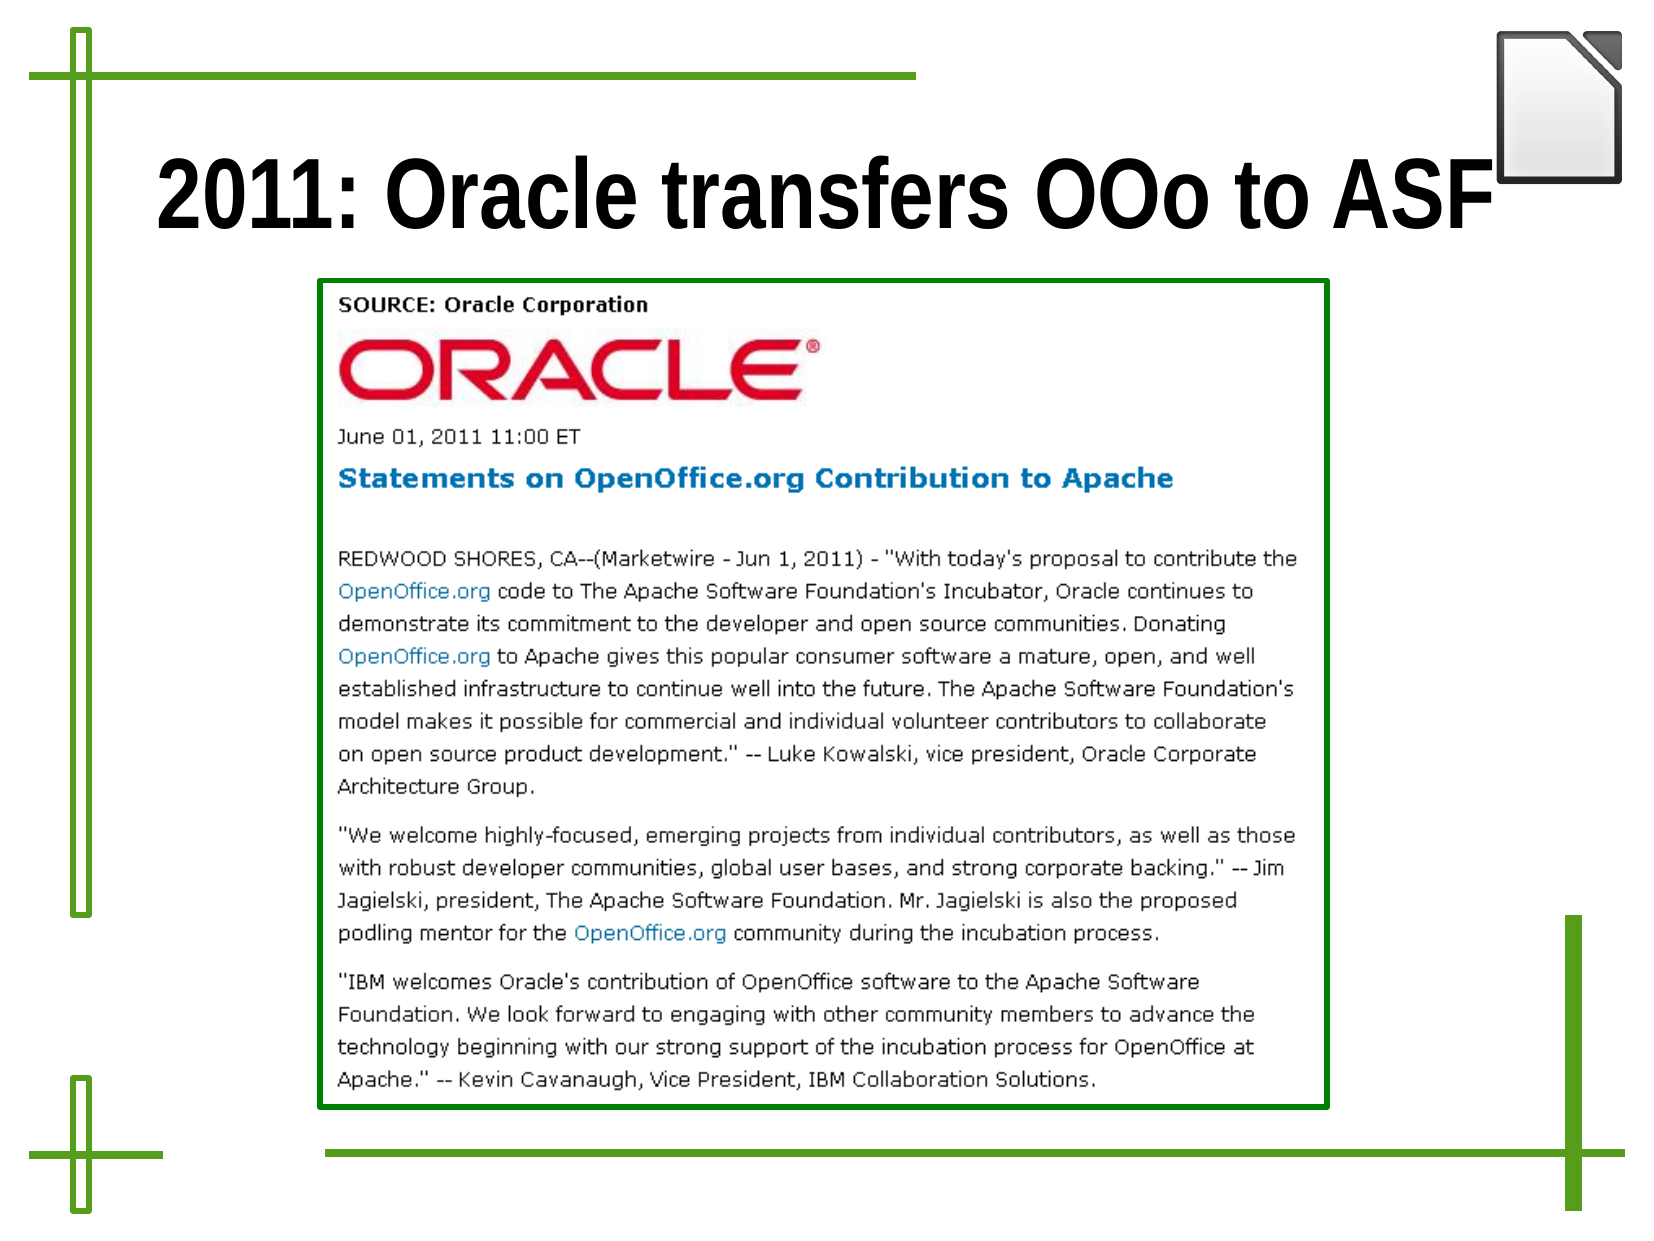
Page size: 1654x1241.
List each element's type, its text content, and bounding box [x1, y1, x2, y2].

title 2011: Oracle transfers OOo to ASF [118, 118, 1536, 260]
picture [1494, 29, 1624, 186]
picture [322, 283, 1324, 1105]
